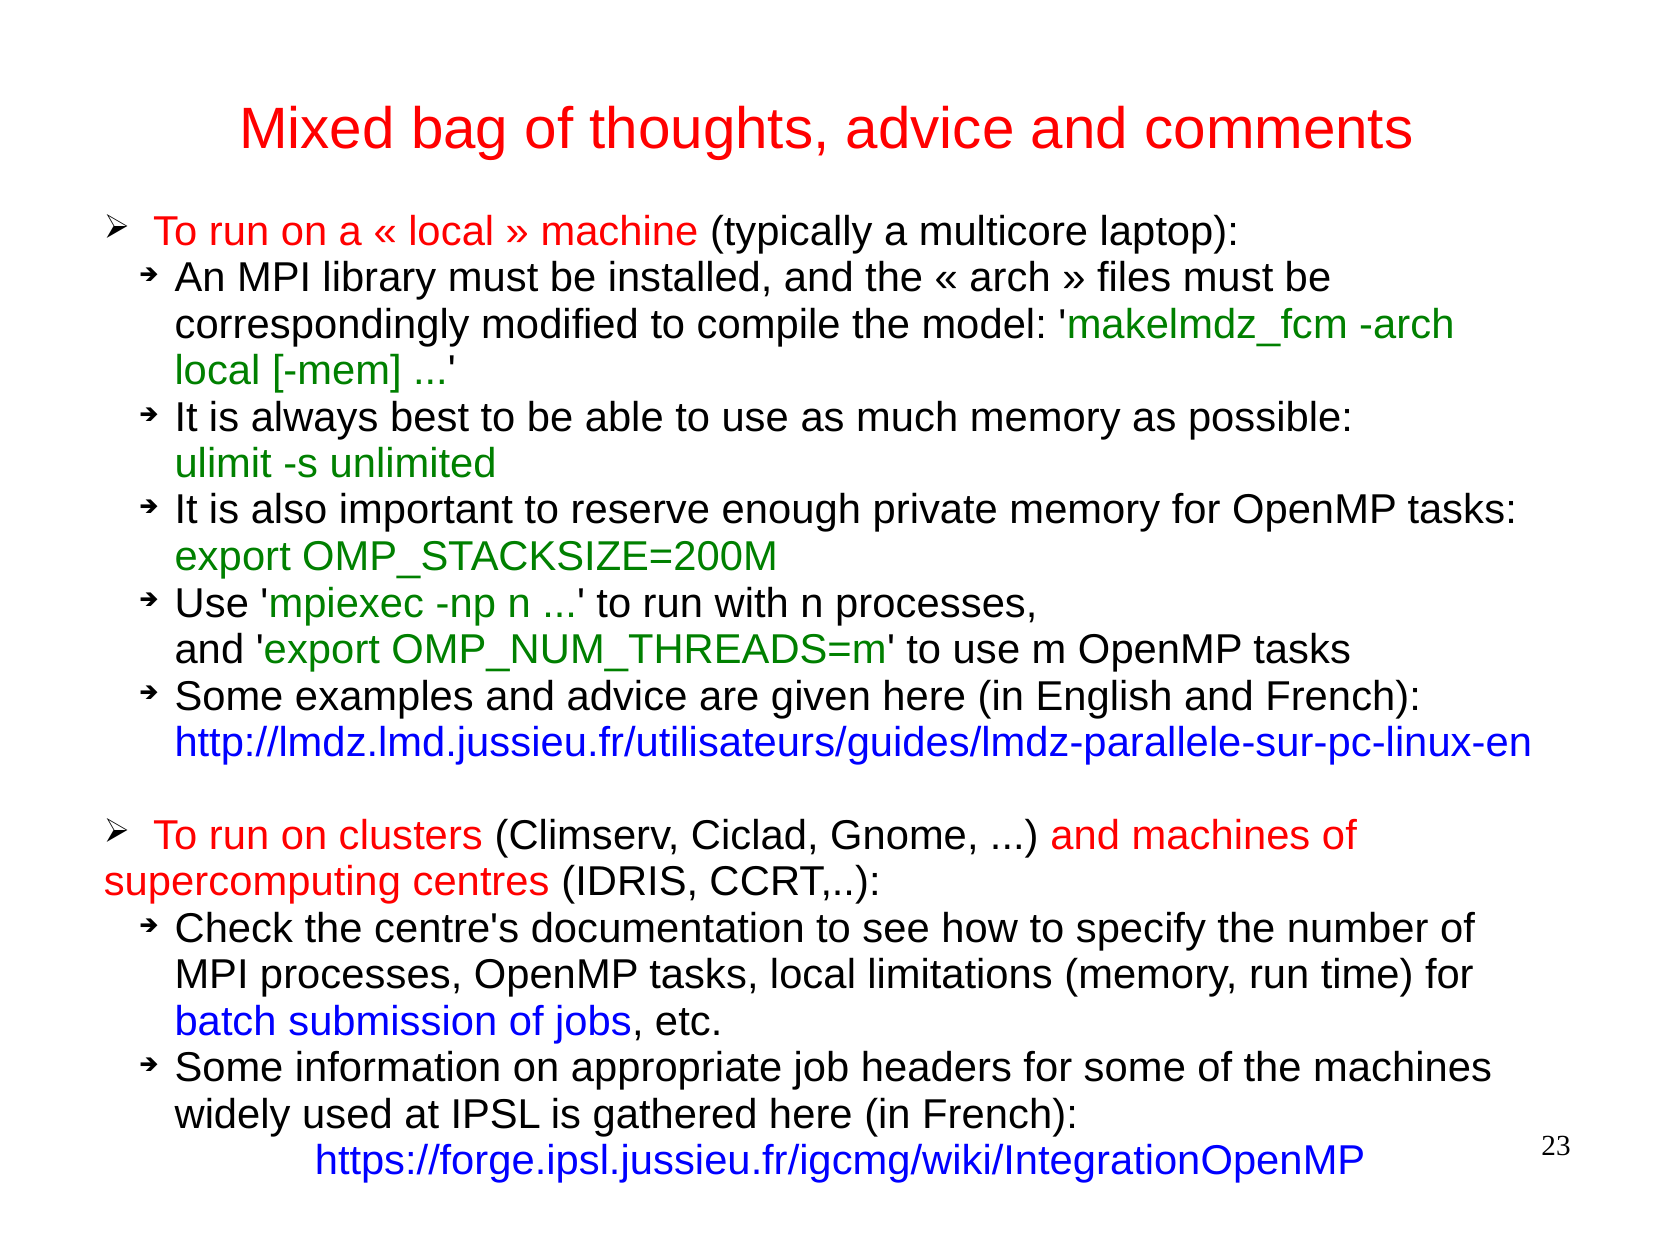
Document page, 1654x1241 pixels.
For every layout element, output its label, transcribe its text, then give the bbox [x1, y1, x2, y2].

text_box Mixed bag of thoughts, advice and comments To run on a « local » machine (typically a multicore laptop): An MPI library must be installed, and the « arch » files must be correspondingly modified to compile the model: 'makelmdz_fcm -arch local [-mem] ...' It is always best to be able to use as much memory as possible: ulimit -s unlimited It is also important to reserve enough private memory for OpenMP tasks: export OMP_STACKSIZE=200M Use 'mpiexec -np n ...' to run with n processes, and 'export OMP_NUM_THREADS=m' to use m OpenMP tasks Some examples and advice are given here (in English and French): http://lmdz.lmd.jussieu.fr/utilisateurs/guides/lmdz-parallele-sur-pc-linux-en To run on clusters (Climserv, Ciclad, Gnome, ...) and machines of supercomputing centres (IDRIS, CCRT,..): Check the centre's documentation to see how to specify the number of MPI processes, OpenMP tasks, local limitations (memory, run time) for batch submission of jobs, etc. Some information on appropriate job headers for some of the machines widely used at IPSL is gathered here (in French): https://forge.ipsl.jussieu.fr/igcmg/wiki/IntegrationOpenMP [88, 88, 1565, 1191]
